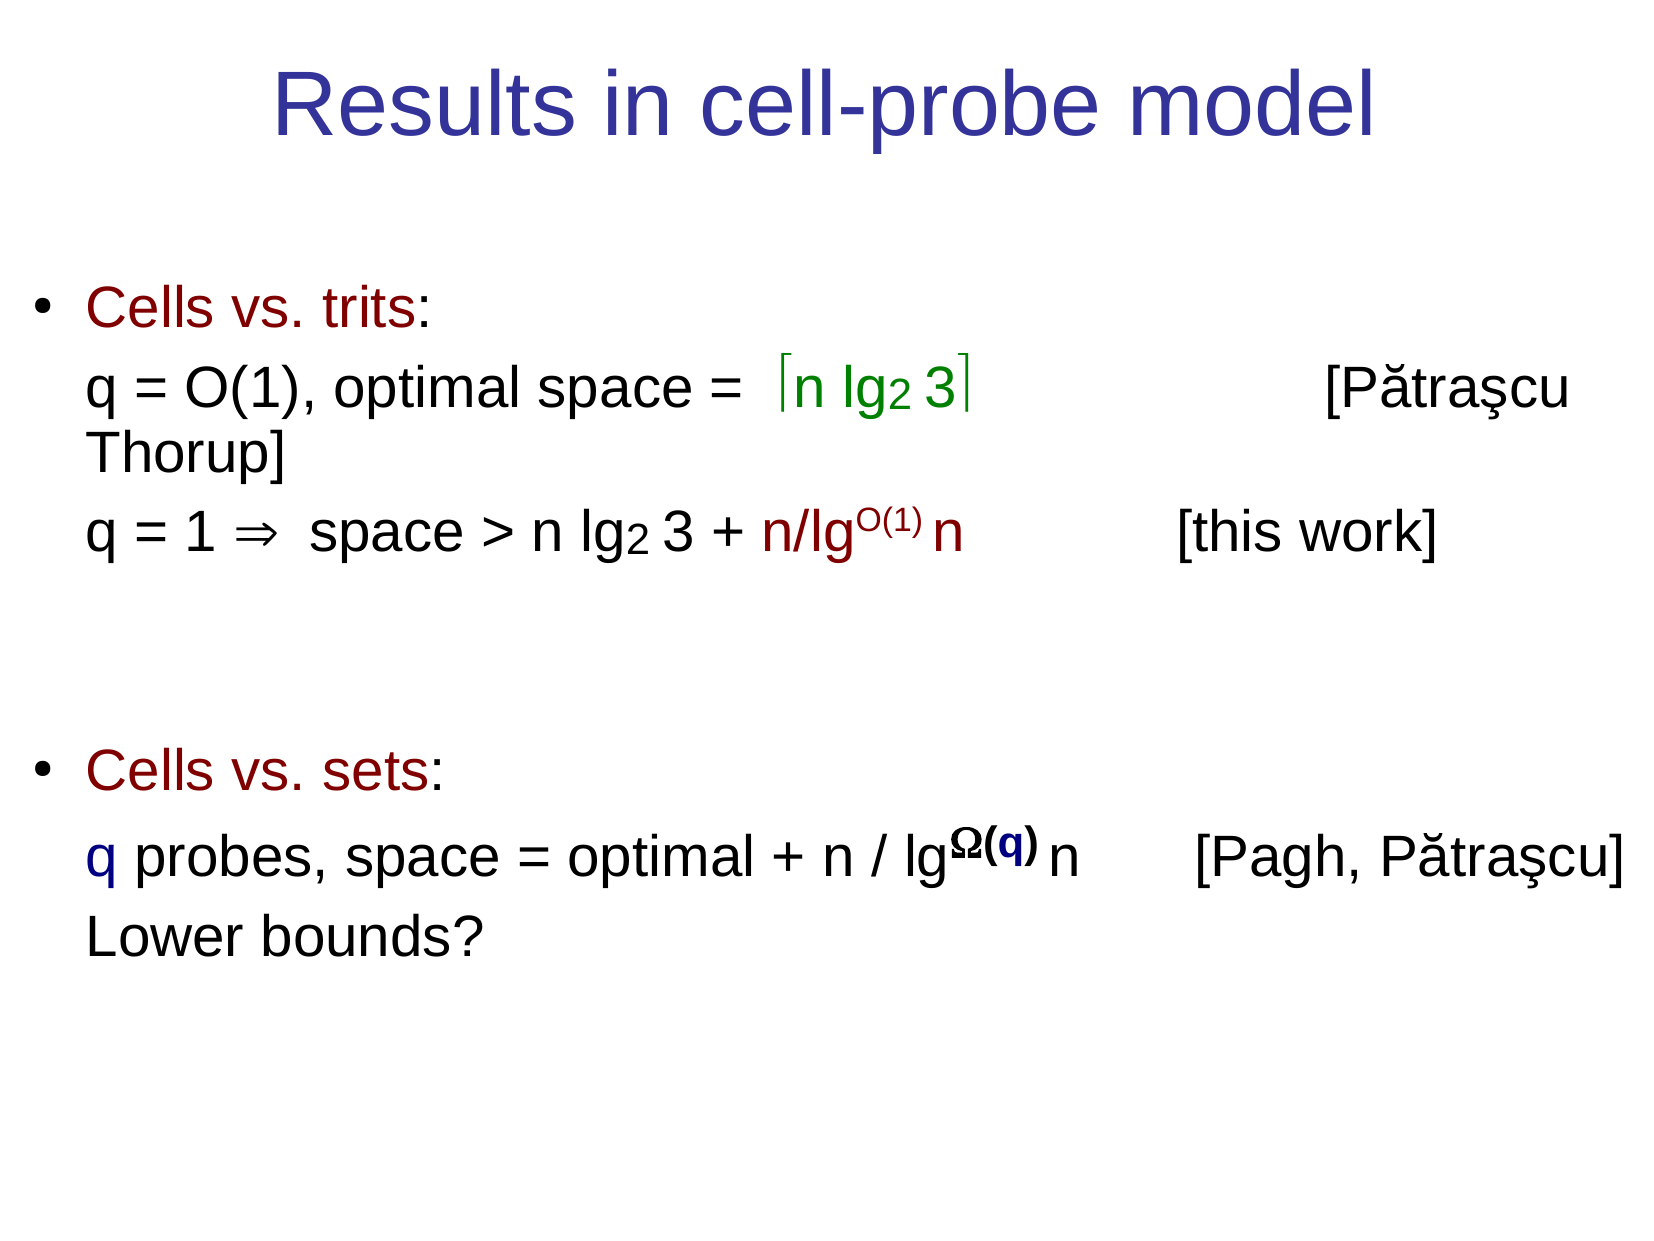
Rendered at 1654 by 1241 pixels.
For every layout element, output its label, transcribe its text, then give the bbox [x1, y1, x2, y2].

list Cells vs. trits: q = O(1), optimal space = n lg2 3 [Pătraşcu Thorup] q = 1  space > n lg2 3 + n/lgO(1) n [this work] Cells vs. sets: q probes, space = optimal + n / lg(q) n [Pagh, Pătraşcu] Lower bounds? [0, 187, 1654, 1241]
title Results in cell-probe model [37, 0, 1613, 207]
